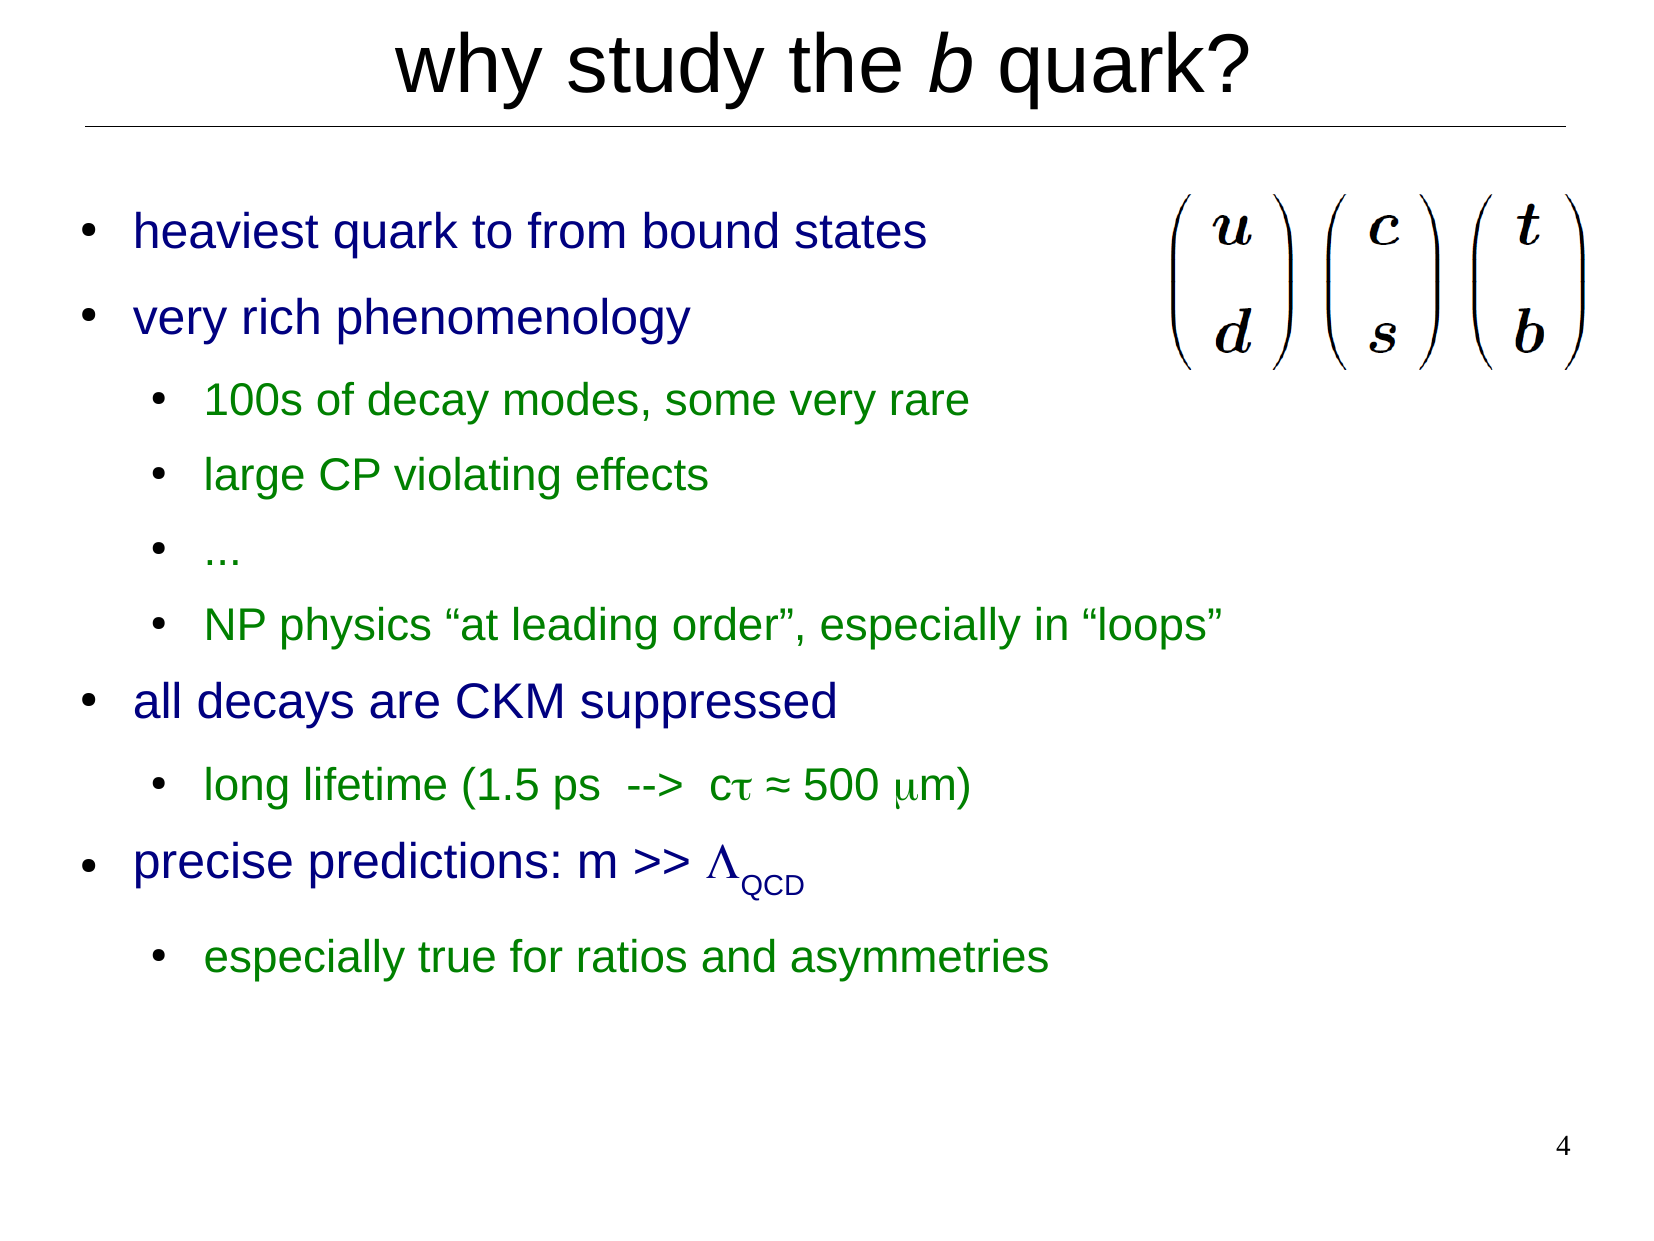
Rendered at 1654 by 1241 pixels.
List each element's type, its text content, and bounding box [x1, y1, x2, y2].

title why study the b quark? [79, 5, 1568, 121]
list heaviest quark to from bound states very rich phenomenology 100s of decay modes, some very rare large CP violating effects ... NP physics “at leading order”, especially in “loops” all decays are CKM suppressed long lifetime (1.5 ps --> ct ≈ 500 mm) precise predictions: m >> LQCD especially true for ratios and asymmetries [62, 203, 1551, 1080]
picture [1160, 182, 1595, 379]
